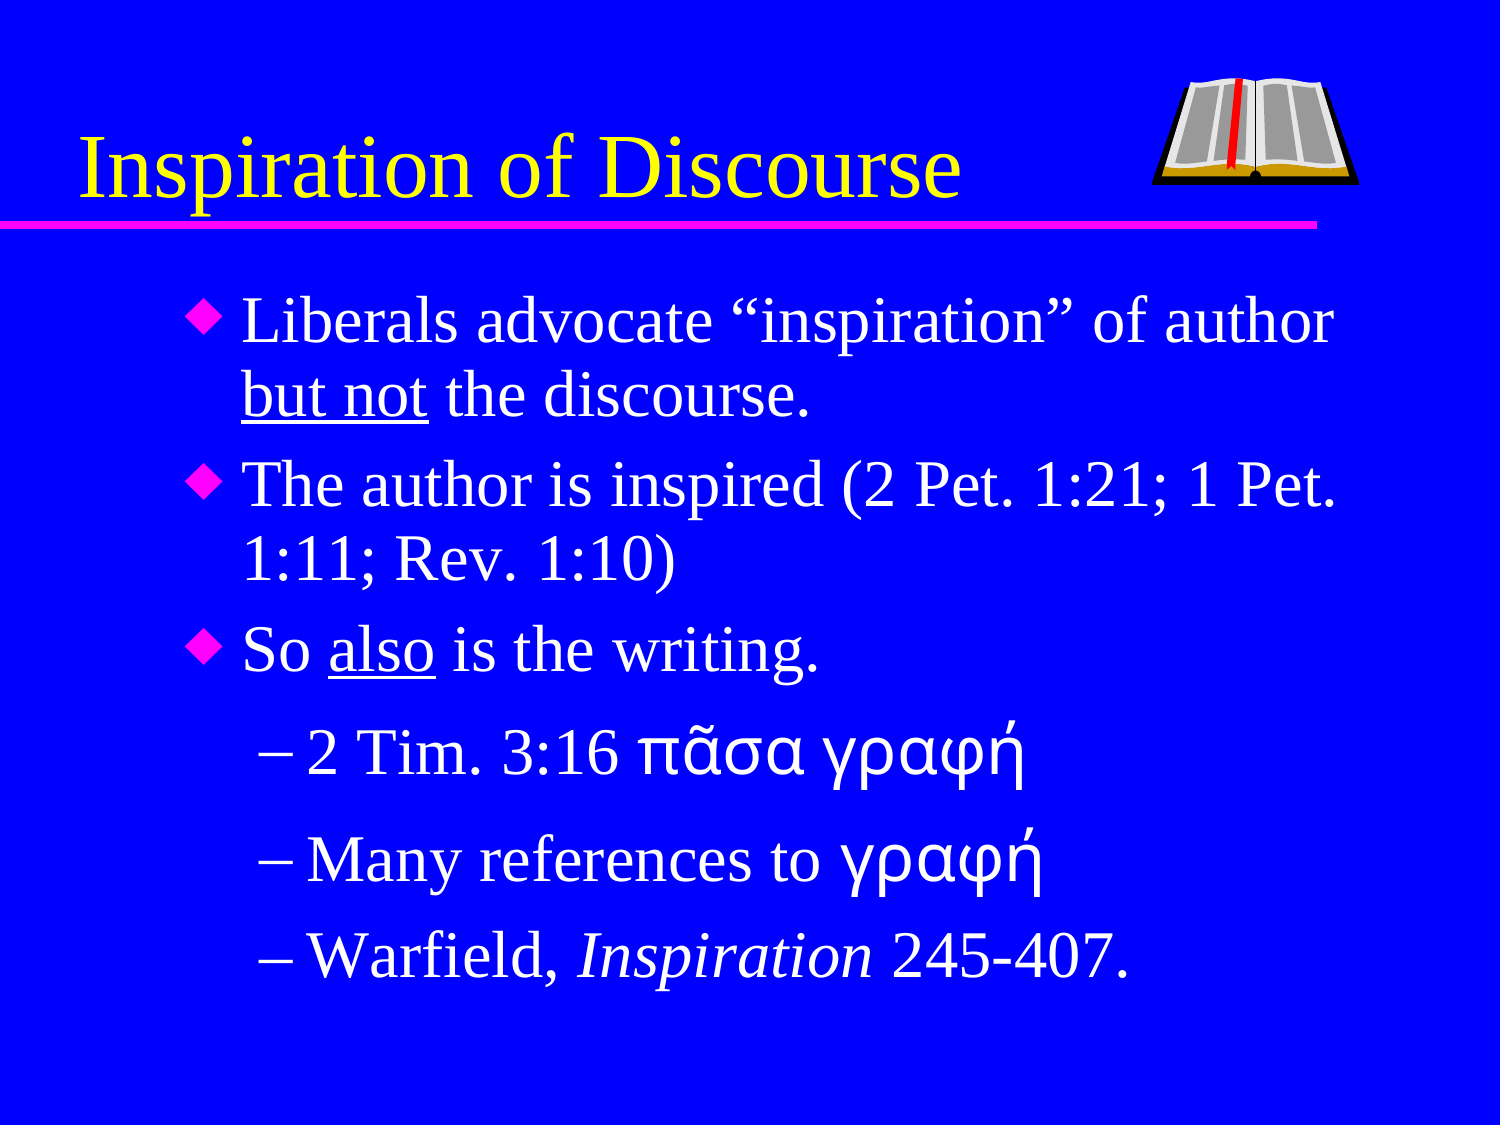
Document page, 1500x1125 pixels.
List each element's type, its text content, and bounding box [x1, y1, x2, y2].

picture [1148, 75, 1363, 189]
title Inspiration of Discourse [62, 43, 1338, 225]
list Liberals advocate “inspiration” of author but not the discourse. The author is inspired (2 Pet. 1:21; 1 Pet. 1:11; Rev. 1:10) So also is the writing. 2 Tim. 3:16 πᾶσα γραφή Many references to γραφή Warfield, Inspiration 245-407. [169, 275, 1438, 978]
